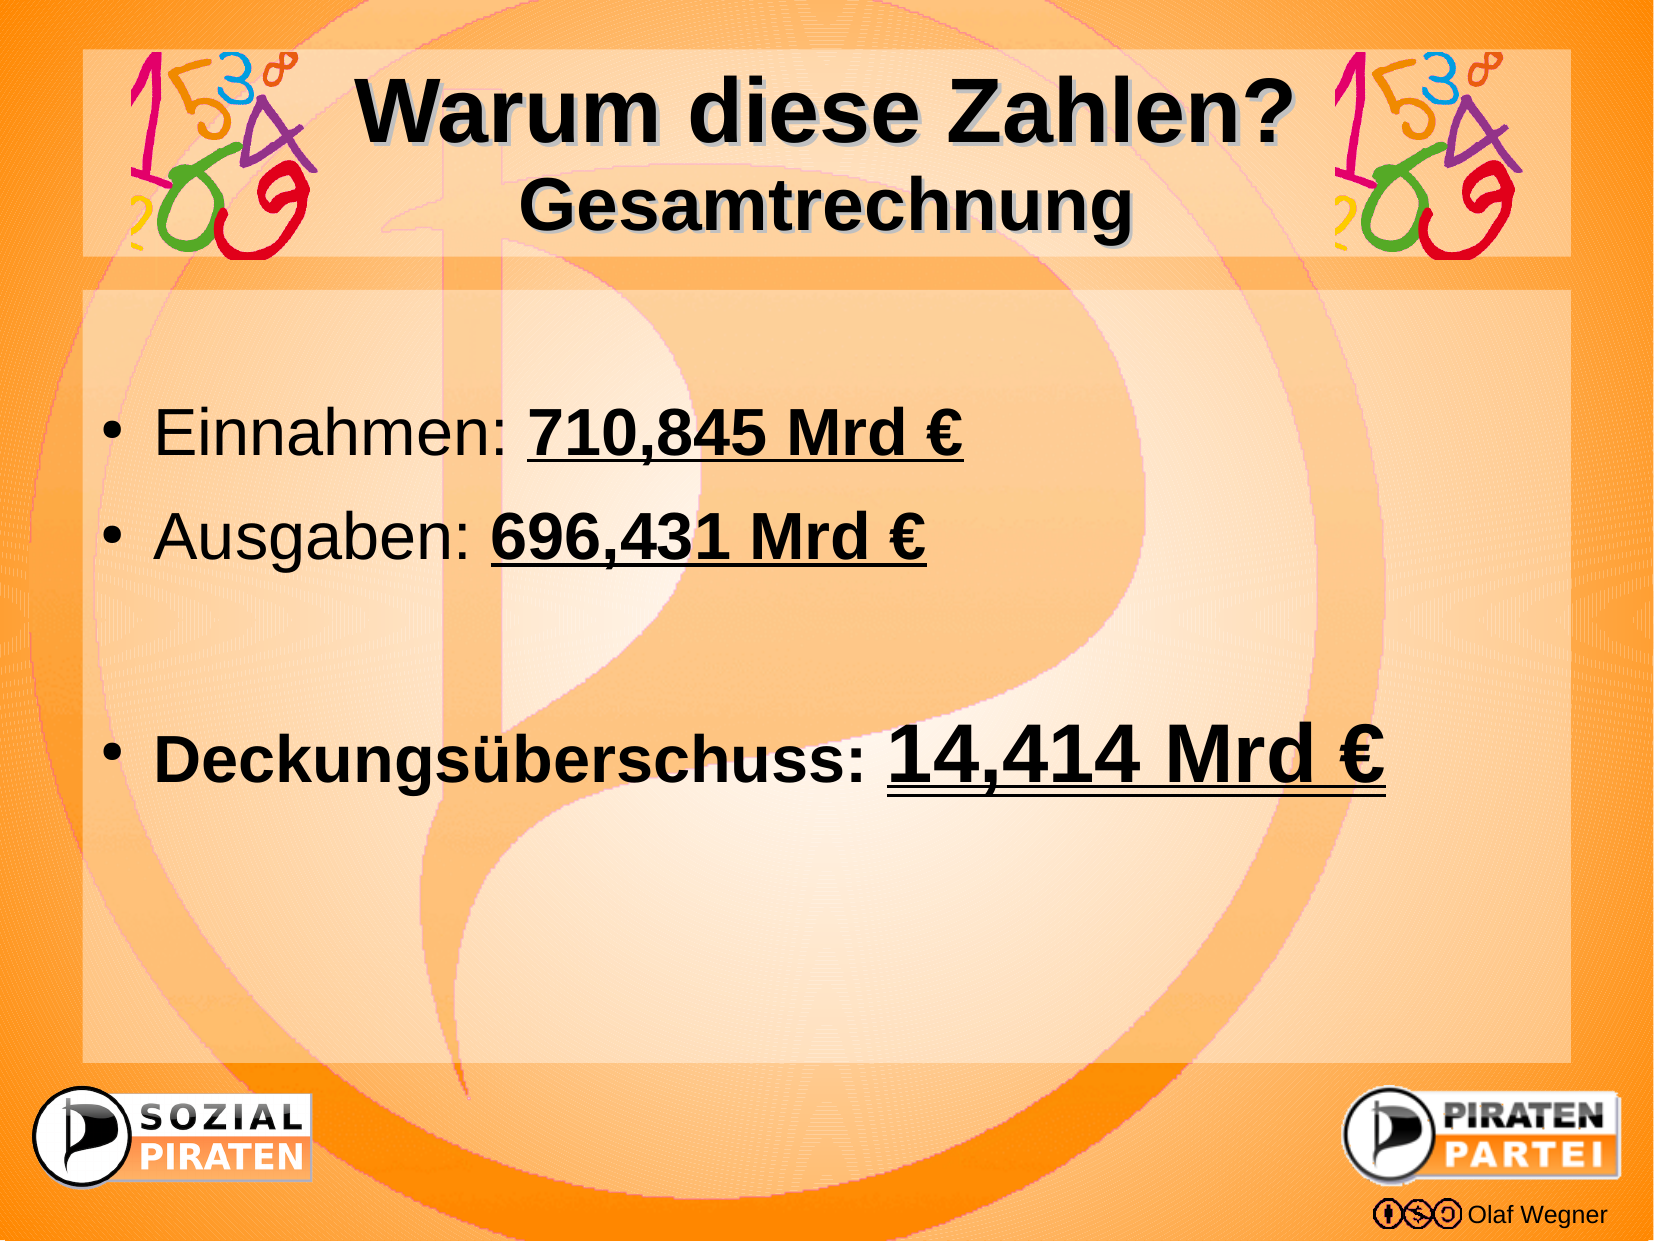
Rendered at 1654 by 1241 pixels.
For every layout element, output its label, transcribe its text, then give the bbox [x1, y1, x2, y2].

list Einnahmen: 710,845 Mrd € Ausgaben: 696,431 Mrd € Deckungsüberschuss: 14,414 Mrd € [82, 290, 1571, 1063]
text_box Olaf Wegner [1452, 1193, 1623, 1237]
picture [29, 0, 1623, 1241]
title Warum diese Zahlen? Gesamtrechnung [82, 49, 1571, 257]
